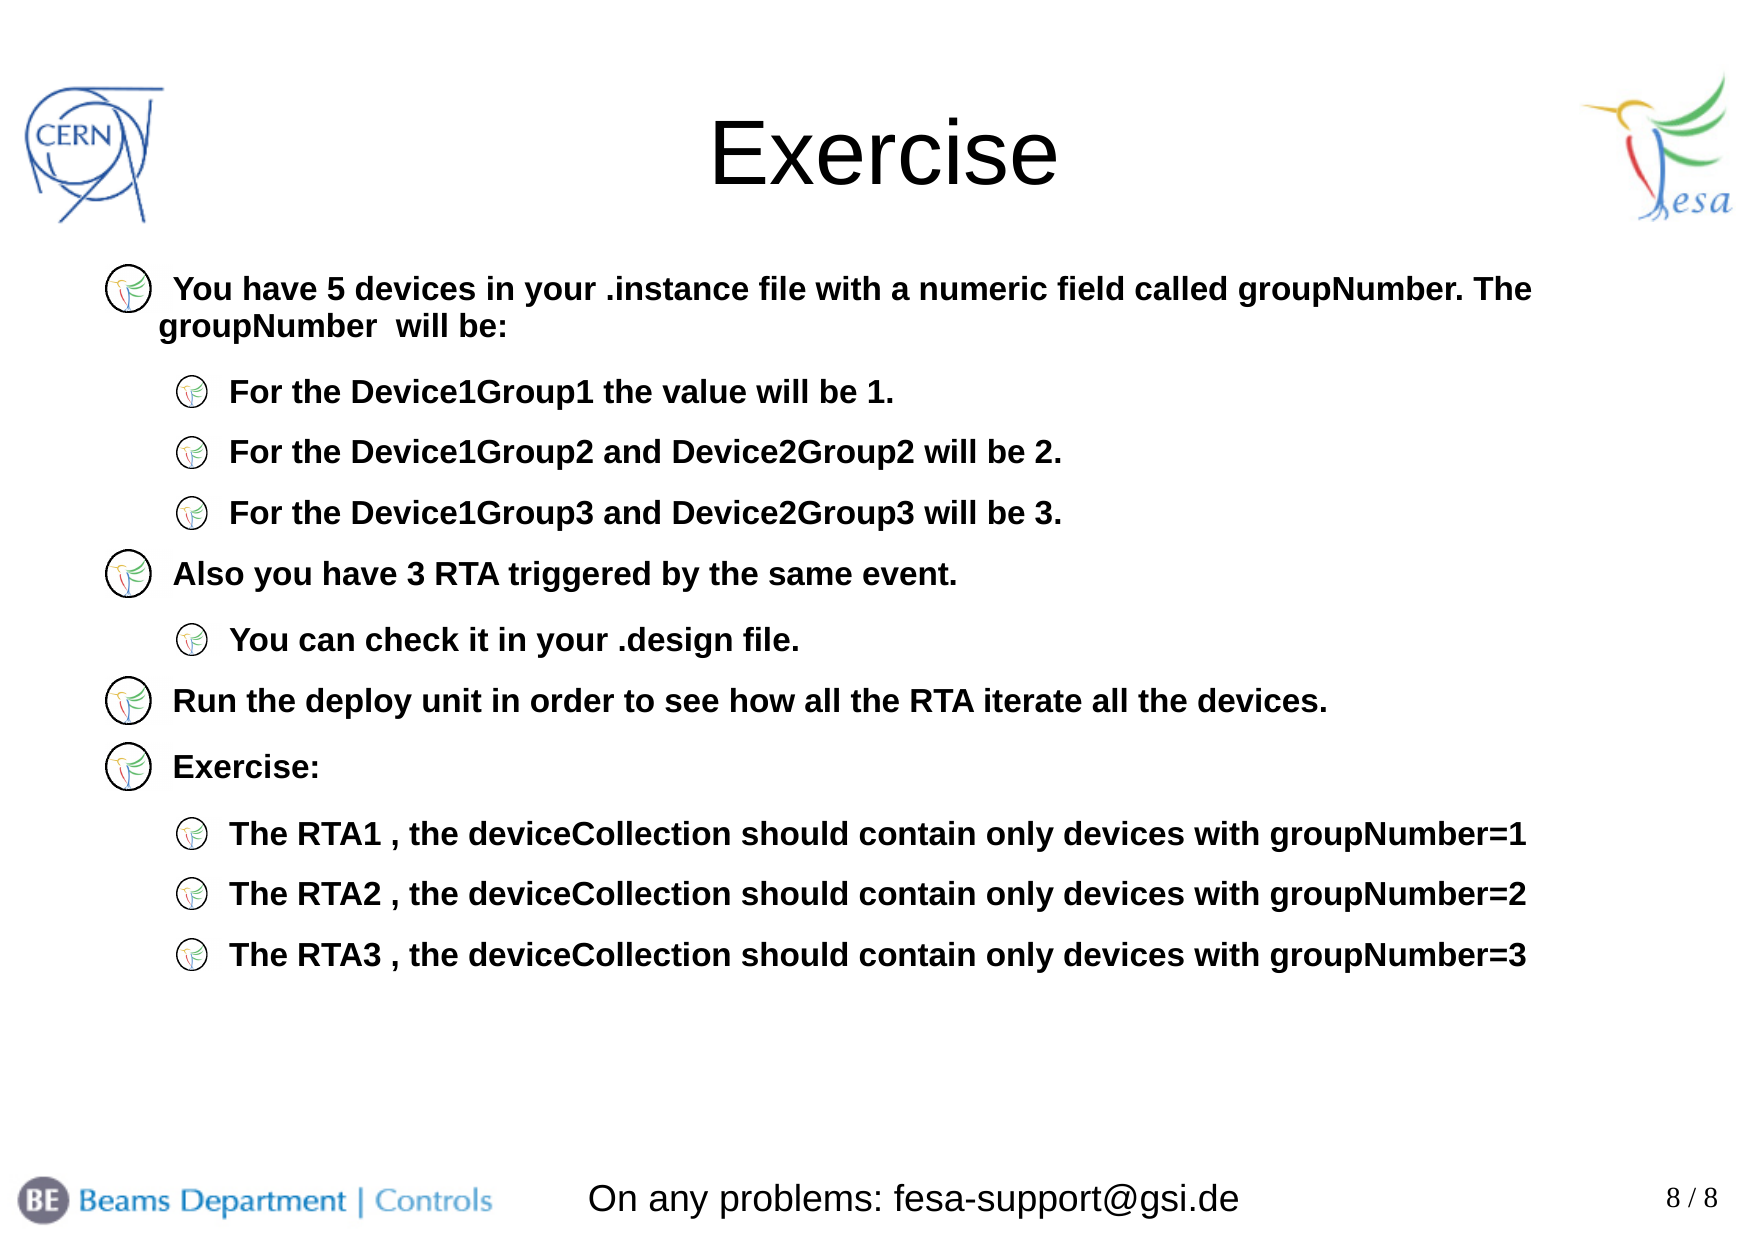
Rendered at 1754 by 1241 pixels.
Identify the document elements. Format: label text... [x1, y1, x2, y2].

picture [0, 1160, 522, 1241]
text_box On any problems: fesa-support@gsi.de [573, 1170, 1255, 1227]
picture [1590, 64, 1736, 222]
list You have 5 devices in your .instance file with a numeric field called groupNumber. The groupNumber will be: For the Device1Group1 the value will be 1. For the Device1Group2 and Device2Group2 will be 2. For the Device1Group3 and Device2Group3 will be 3. Also you have 3 RTA triggered by the same event. You can check it in your .design file. Run the deploy unit in order to see how all the RTA iterate all the devices. Exercise: The RTA1 , the deviceCollection should contain only devices with groupNumber=1 The RTA2 , the deviceCollection should contain only devices with groupNumber=2 The RTA3 , the deviceCollection should contain only devices with groupNumber=3 [87, 270, 1636, 1141]
title Exercise [180, 49, 1590, 257]
picture [105, 264, 173, 270]
picture [22, 85, 166, 225]
